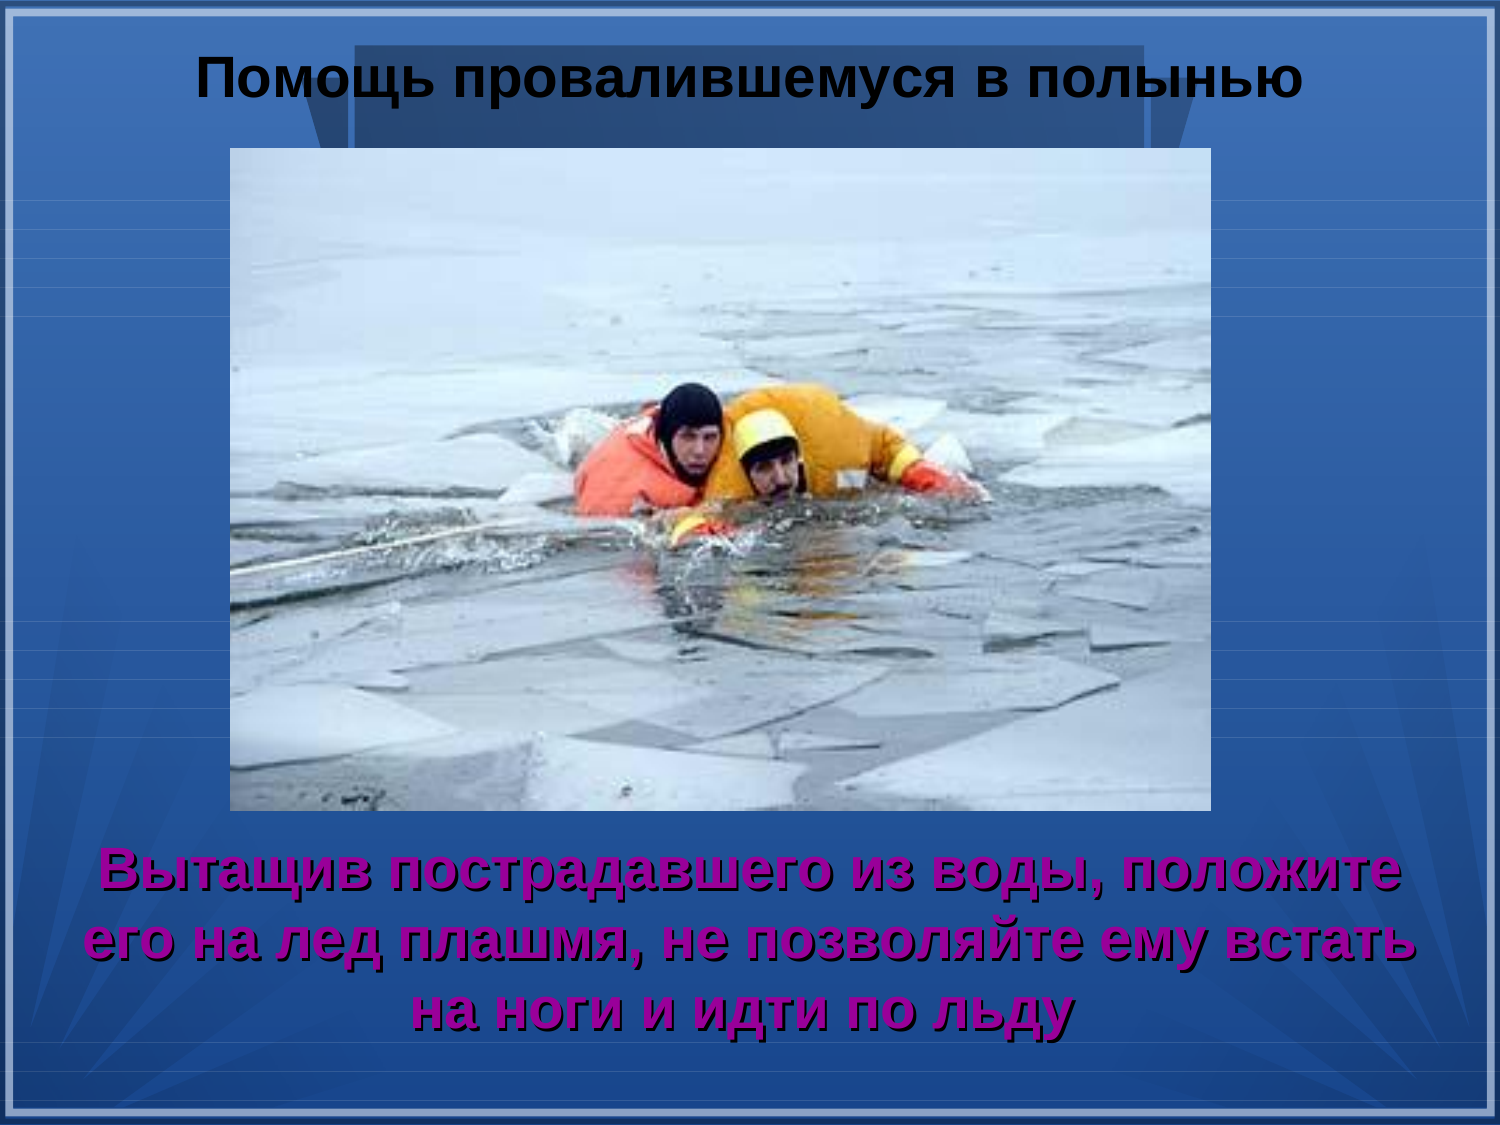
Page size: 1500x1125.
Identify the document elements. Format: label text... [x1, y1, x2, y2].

text_box Помощь провалившемуся в полынью [53, 31, 1447, 117]
text_box Вытащив пострадавшего из воды, положите его на лед плашмя, не позволяйте ему встать на ноги и идти по льду [41, 822, 1459, 1048]
picture [230, 148, 1211, 811]
